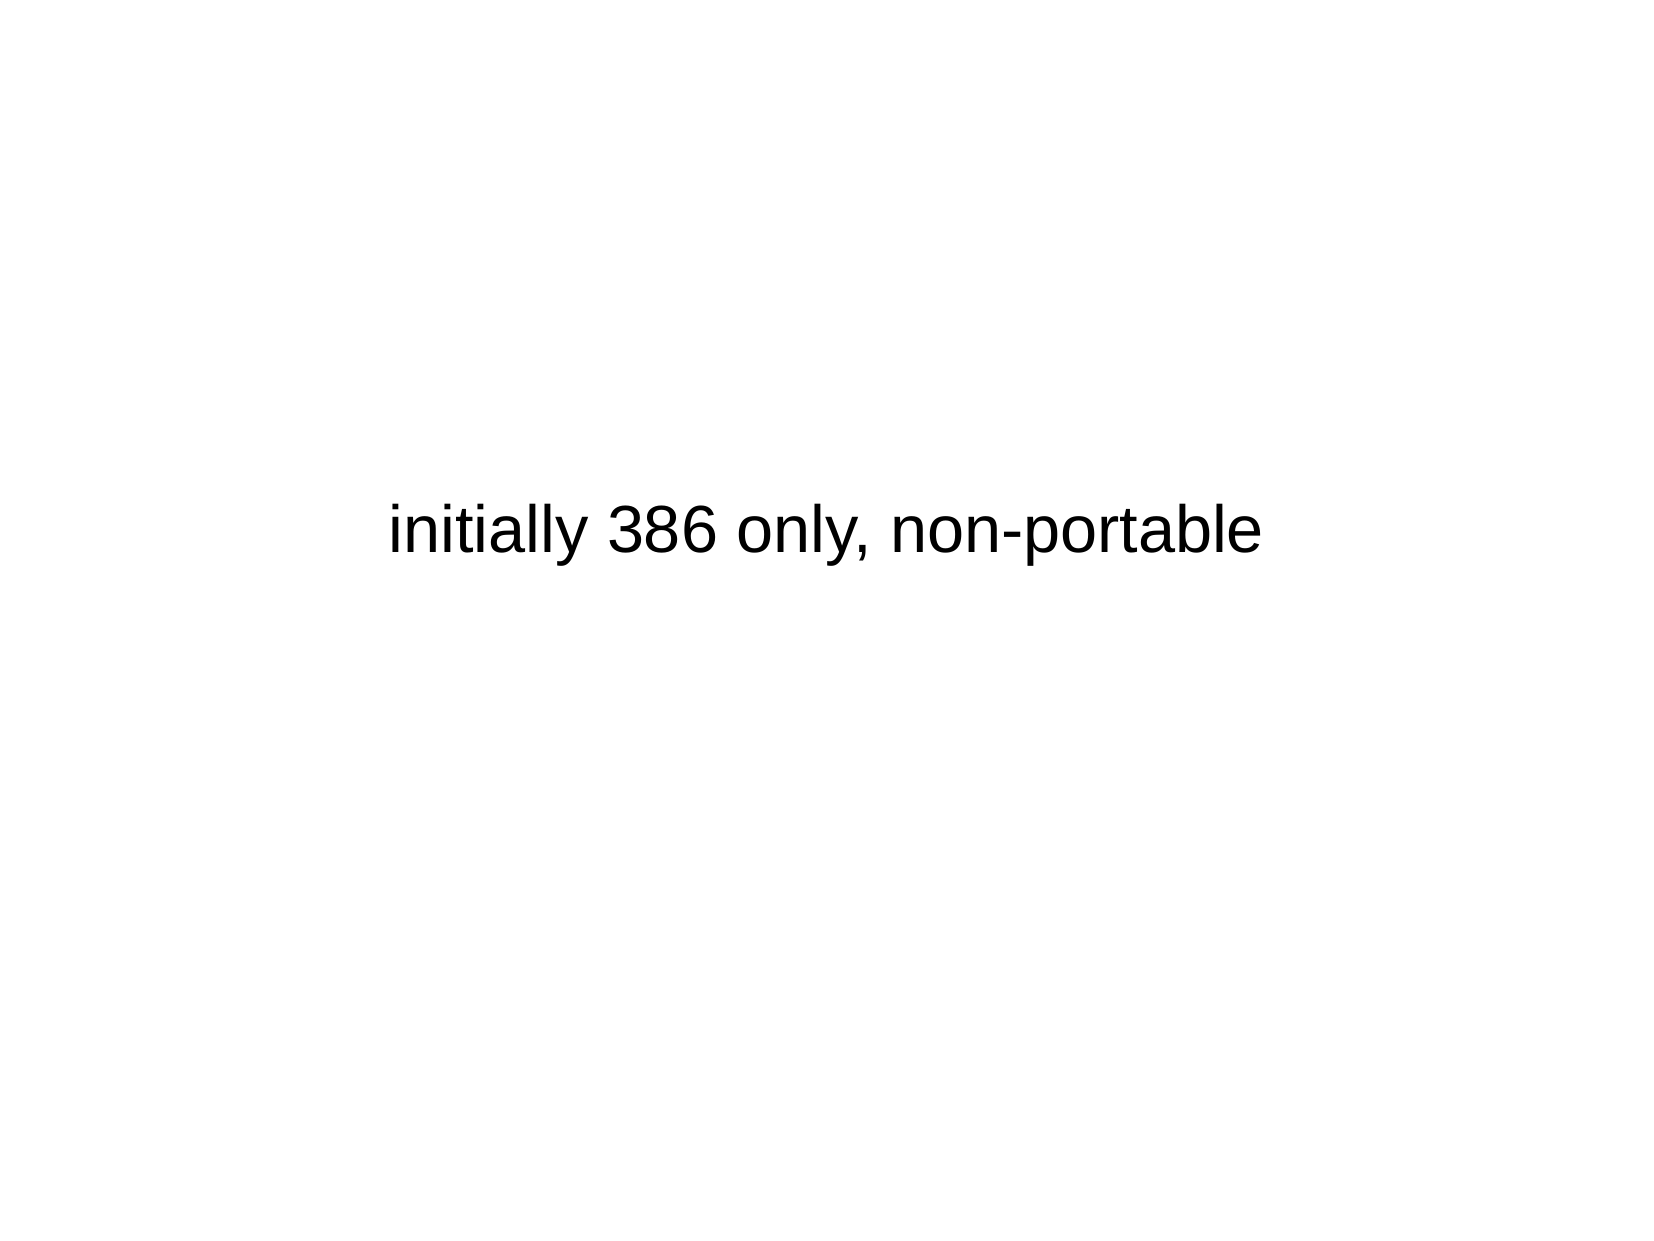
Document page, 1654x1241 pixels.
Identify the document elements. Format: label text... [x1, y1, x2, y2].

subtitle initially 386 only, non-portable [82, 49, 1571, 1010]
